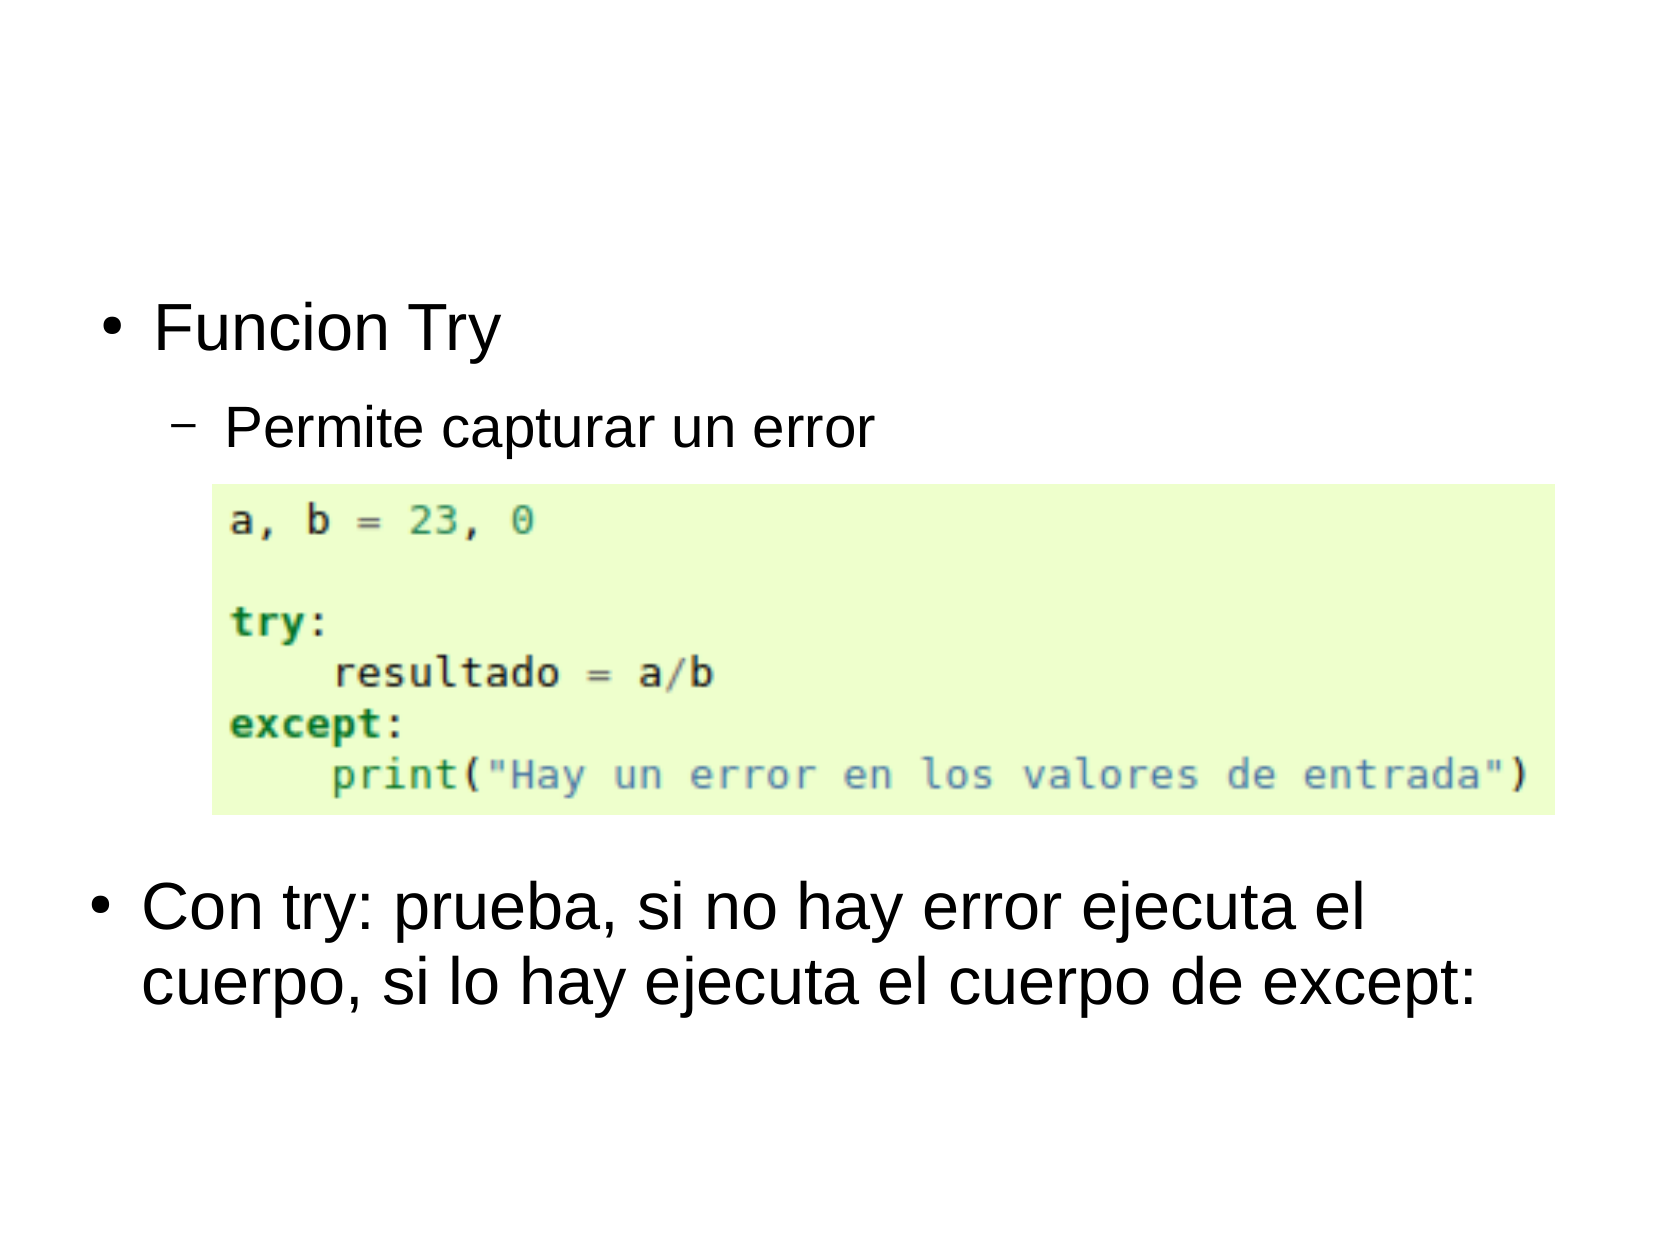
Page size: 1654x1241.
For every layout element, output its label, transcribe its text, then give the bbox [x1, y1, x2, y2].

list Con try: prueba, si no hay error ejecuta el cuerpo, si lo hay ejecuta el cuerpo de except: [70, 868, 1560, 1063]
picture [212, 484, 1555, 815]
list Funcion Try Permite capturar un error [82, 290, 1571, 485]
